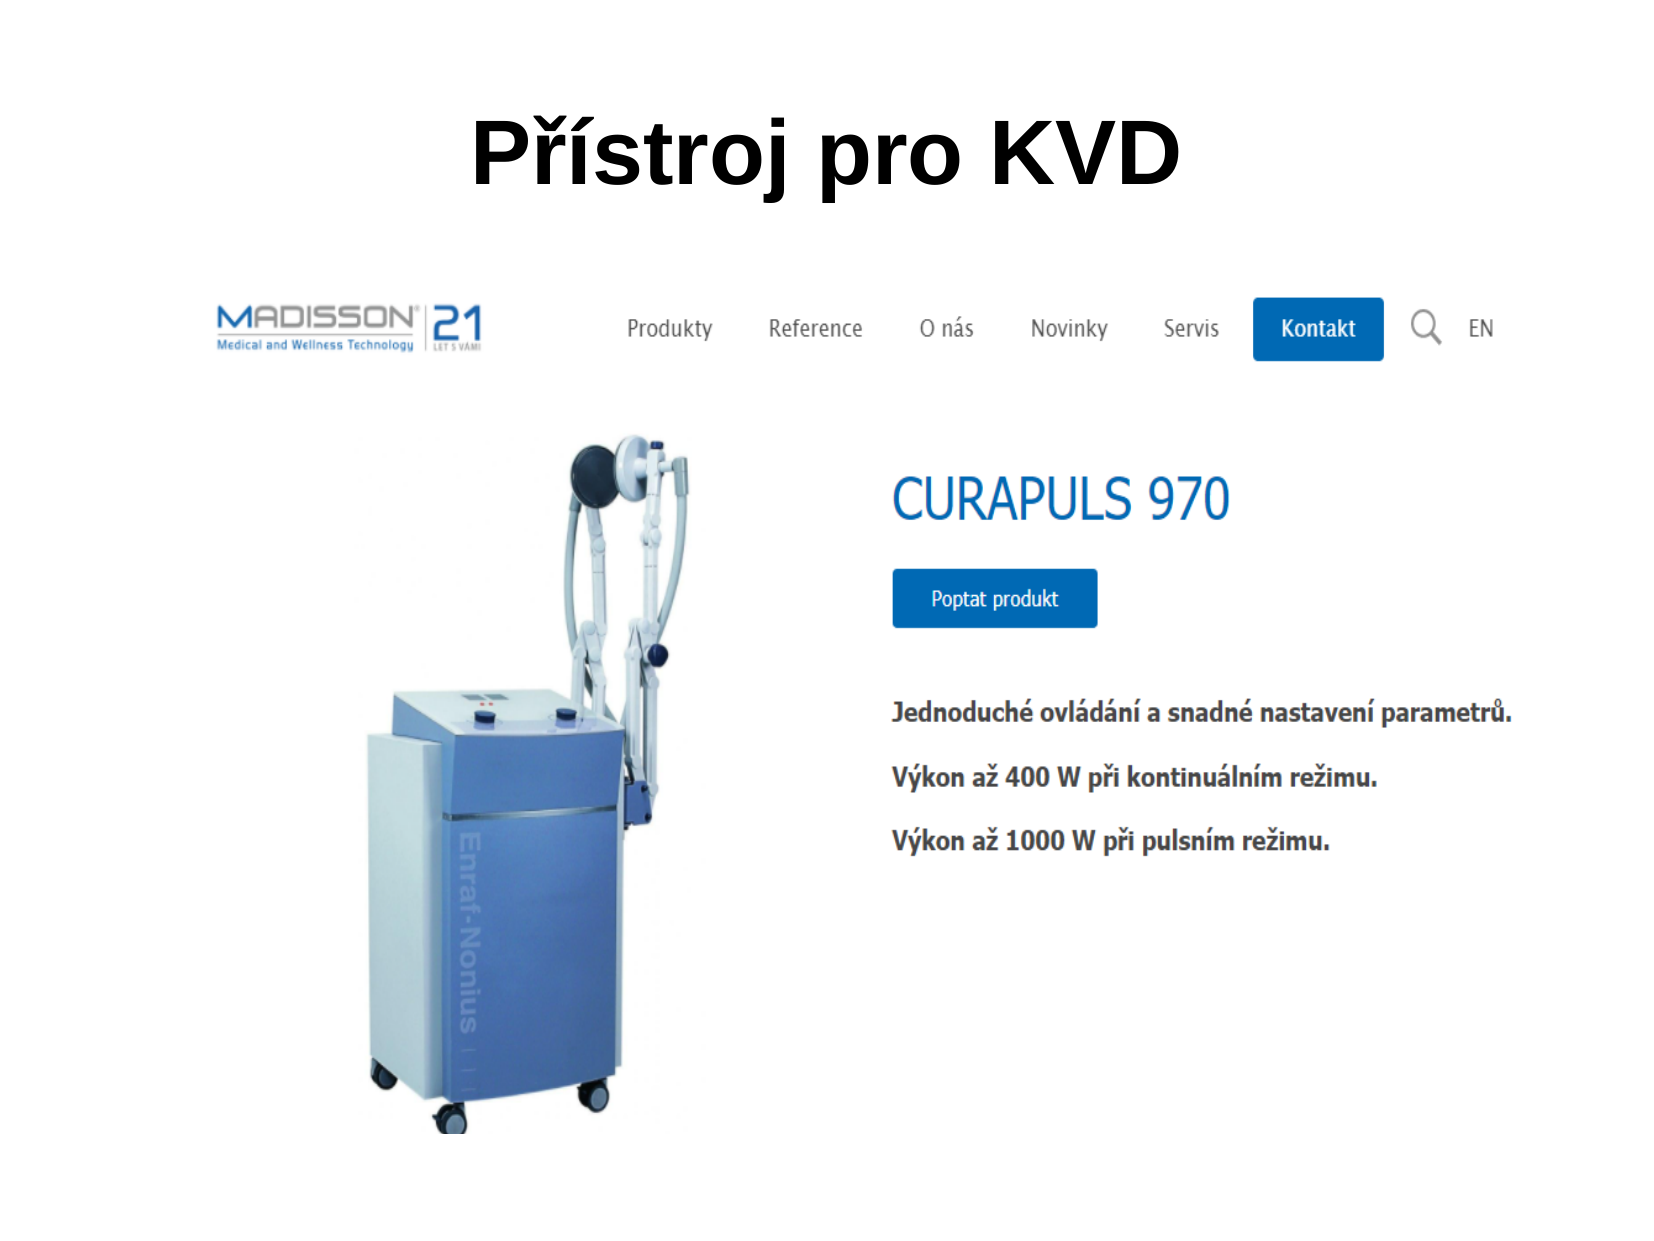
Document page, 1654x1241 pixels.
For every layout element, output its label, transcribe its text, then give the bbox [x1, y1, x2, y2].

picture [35, 271, 1630, 1134]
title Přístroj pro KVD [82, 49, 1571, 257]
